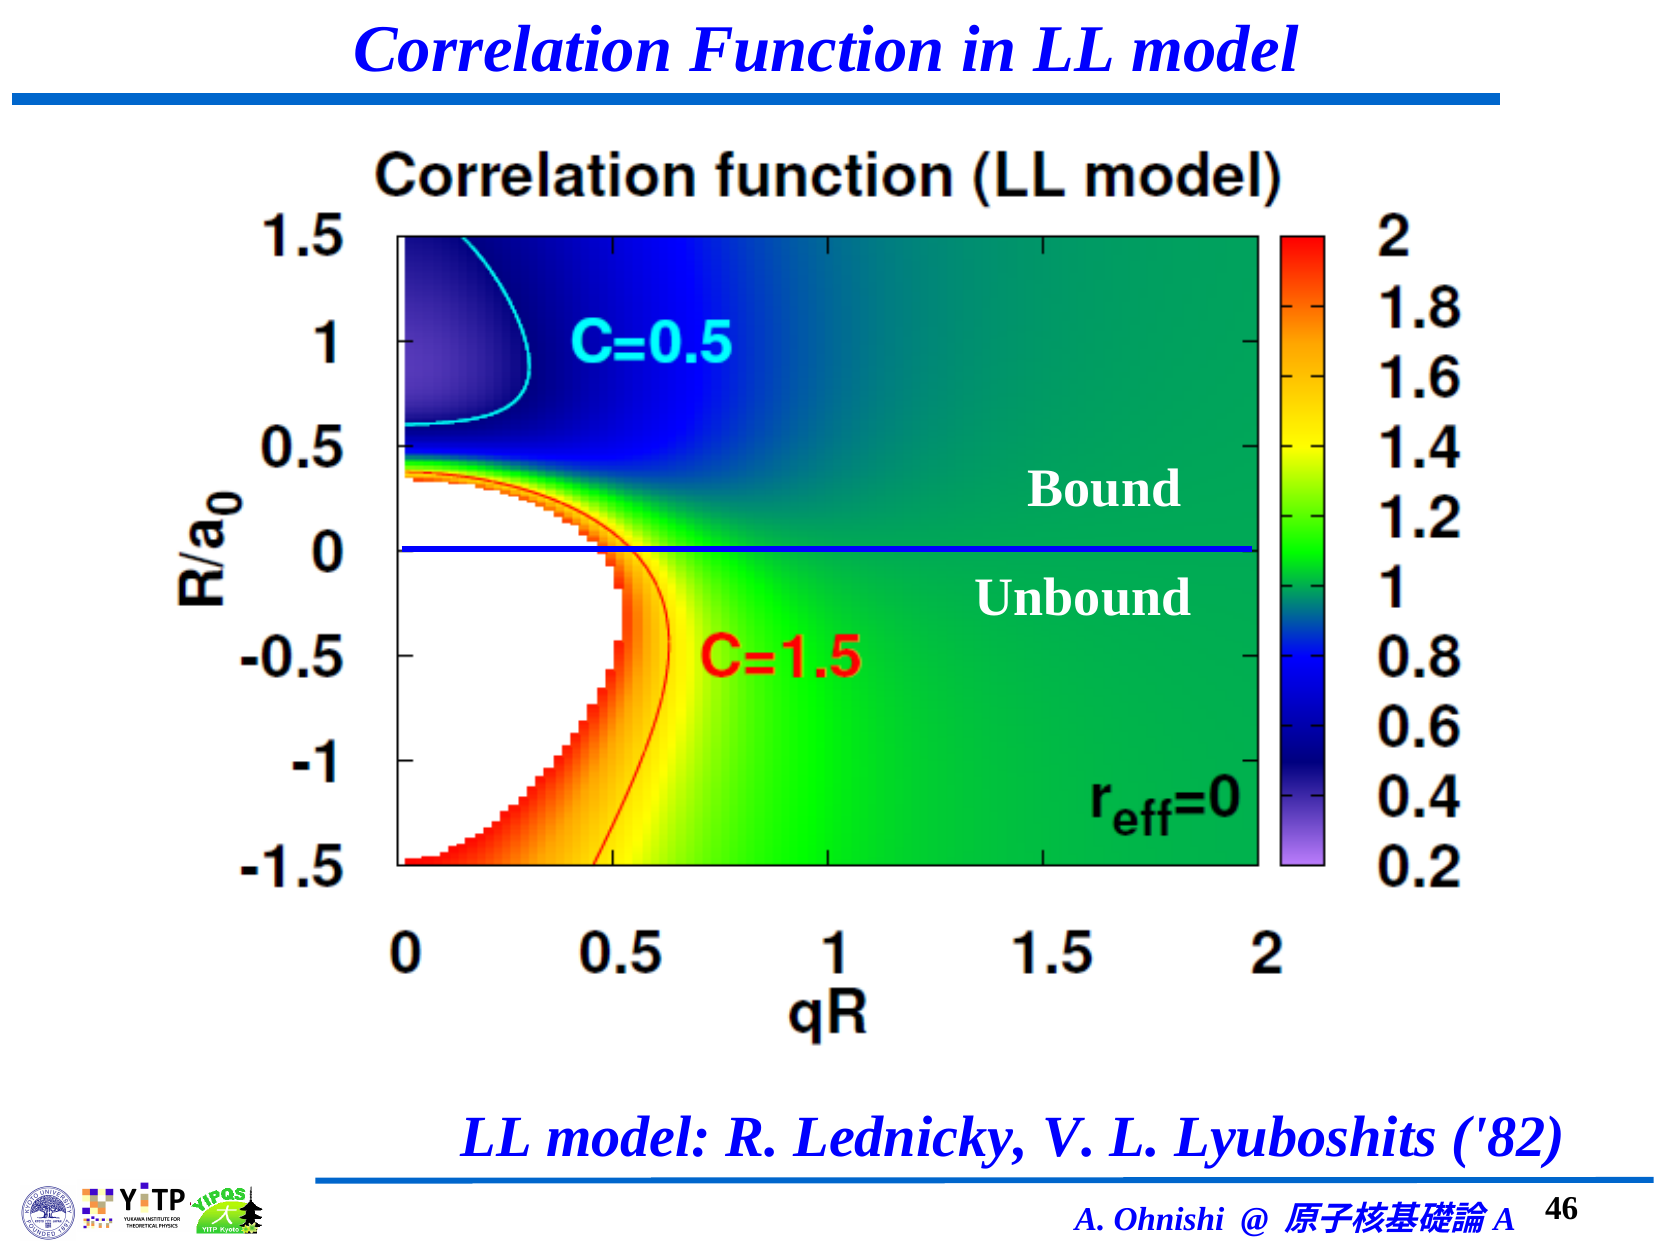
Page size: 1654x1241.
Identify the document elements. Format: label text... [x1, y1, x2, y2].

text_box Bound [1027, 458, 1205, 520]
title Correlation Function in LL model [0, 0, 1654, 99]
text_box LL model: R. Lednicky, V. L. Lyuboshits ('82) [460, 1104, 1630, 1170]
picture [153, 129, 1512, 1089]
picture [77, 1179, 263, 1234]
text_box Unbound [974, 566, 1223, 638]
picture [20, 1185, 76, 1241]
